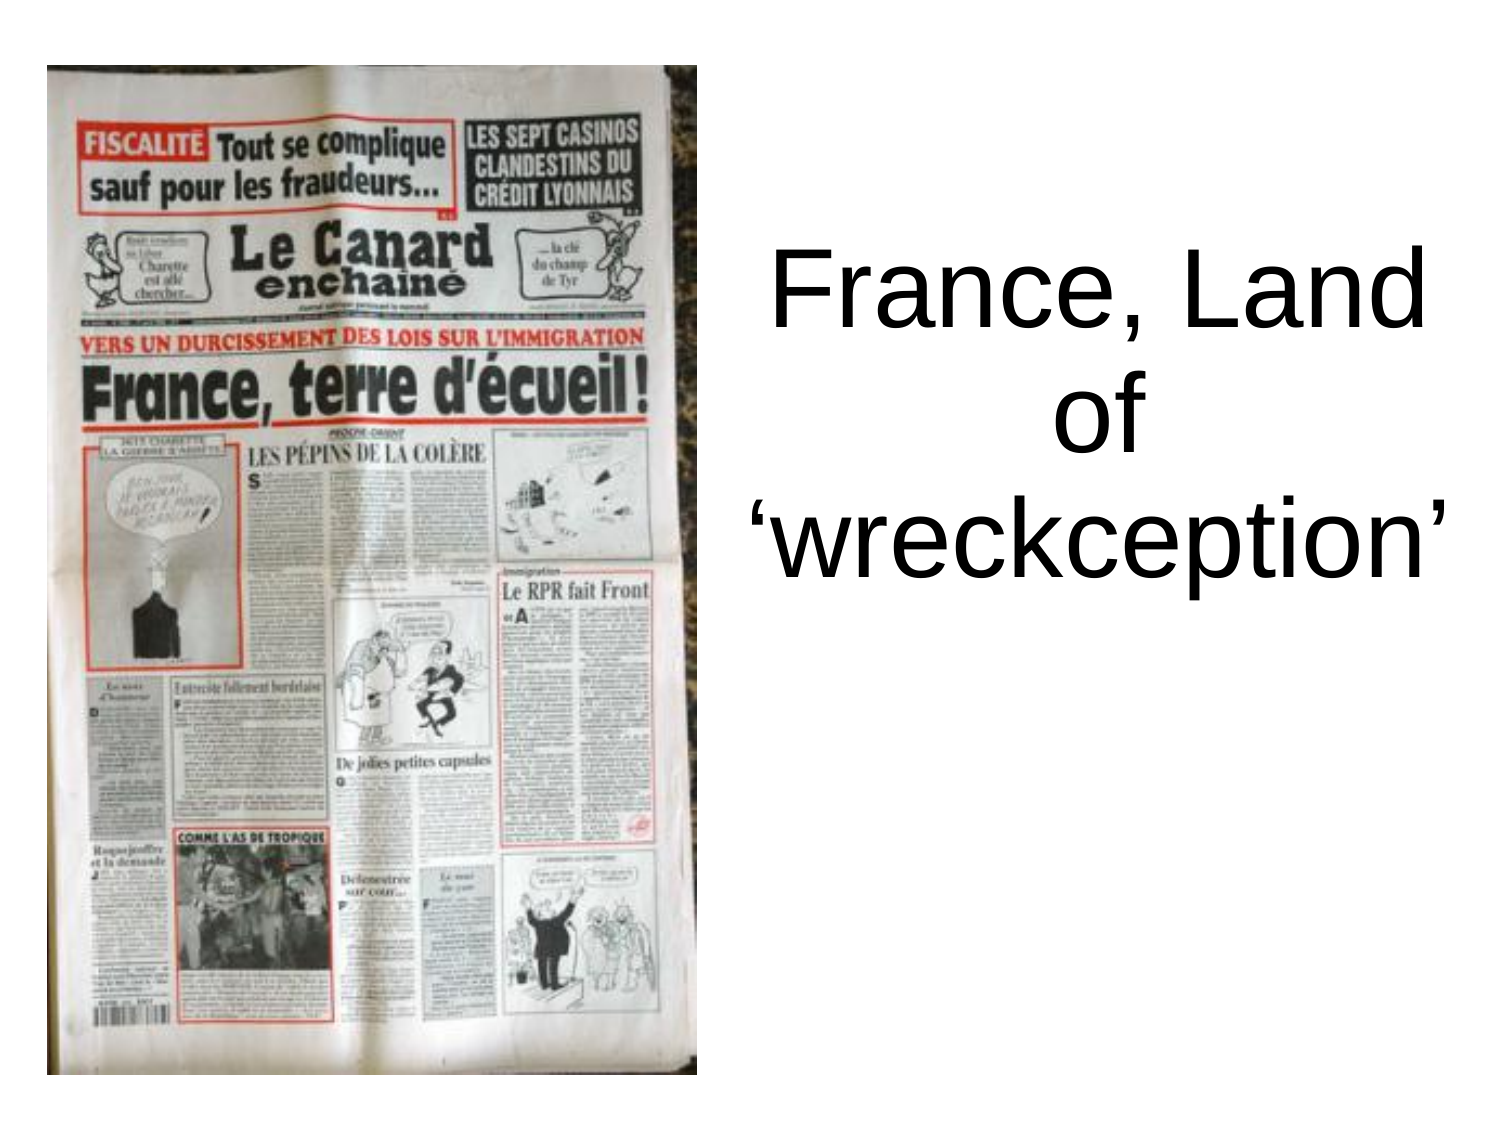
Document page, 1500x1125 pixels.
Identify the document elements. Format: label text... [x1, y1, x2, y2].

picture [47, 65, 697, 1075]
text_box France, Land of ‘wreckception’ [696, 217, 1500, 792]
